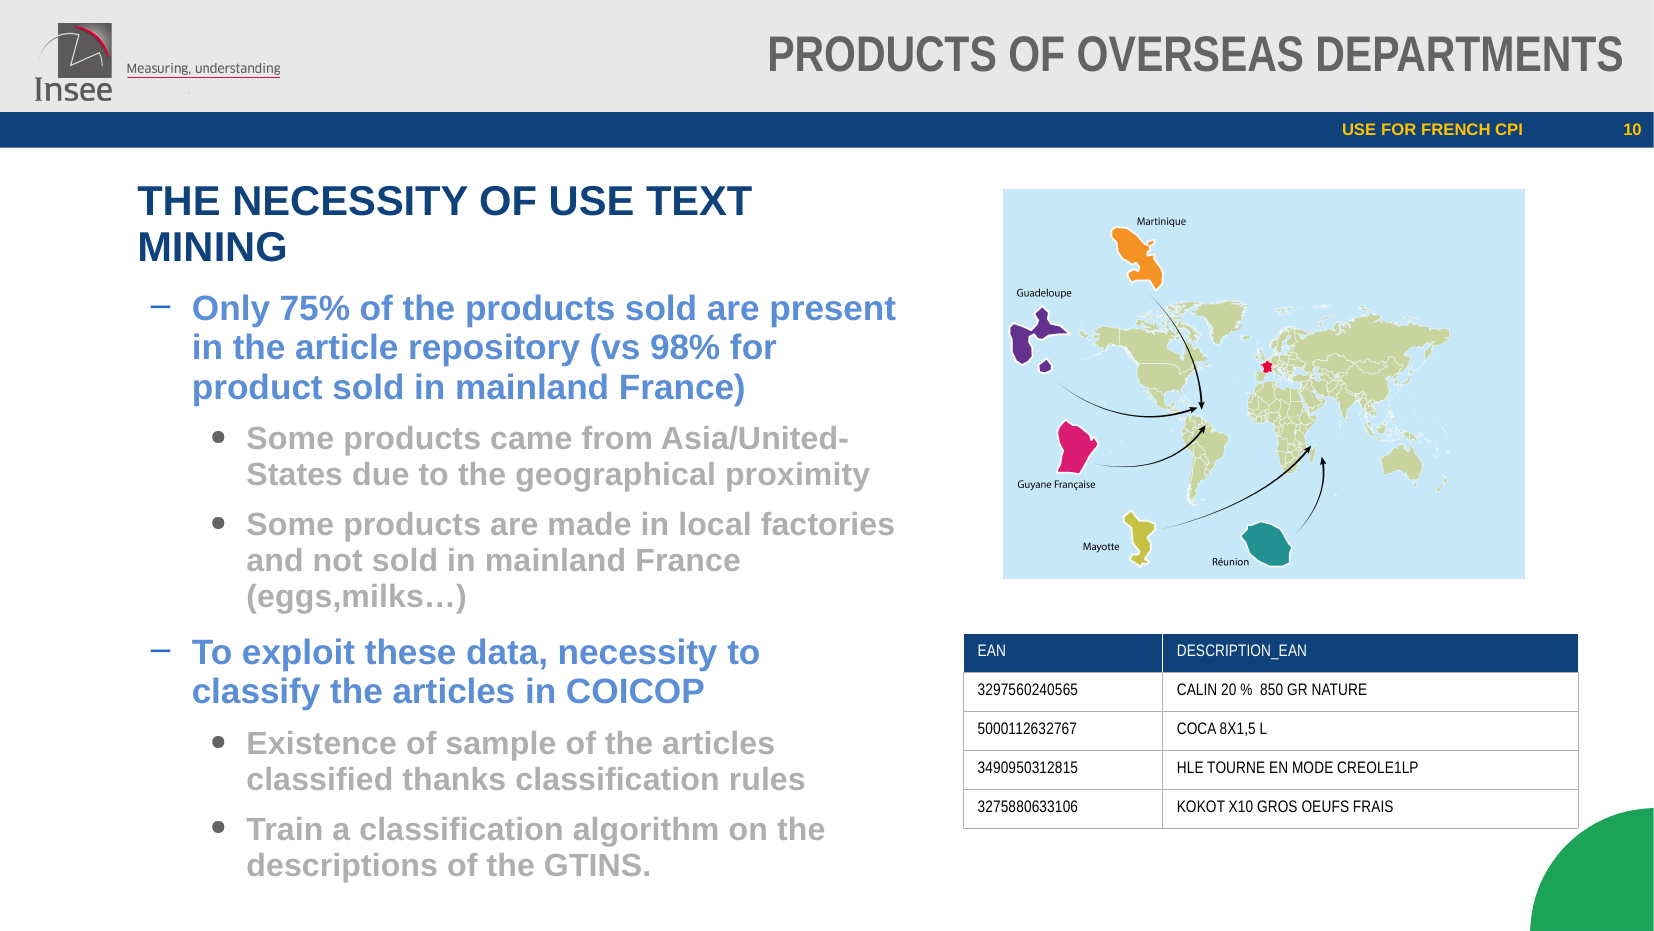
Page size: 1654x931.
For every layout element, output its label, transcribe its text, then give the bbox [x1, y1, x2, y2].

table_cell KOKOT X10 GROS OEUFS FRAIS [1163, 790, 1578, 828]
picture [35, 23, 265, 101]
table_header EAN [964, 634, 1162, 672]
table_header DESCRIPTION_EAN [1163, 634, 1578, 672]
table_cell COCA 8X1,5 L [1163, 712, 1578, 750]
table_cell CALIN 20 % 850 GR NATURE [1163, 673, 1578, 711]
picture [1530, 808, 1654, 931]
list The necessity of use text mining Only 75% of the products sold are present in the article repository (vs 98% for product sold in mainland France) Some products came from Asia/United-States due to the geographical proximity Some products are made in local factories and not sold in mainland France (eggs,milks…) To exploit these data, necessity to classify the articles in COICOP Existence of sample of the articles classified thanks classification rules Train a classification algorithm on the descriptions of the GTINS. [82, 177, 898, 898]
table_cell HLE TOURNE EN MODE CREOLE1LP [1163, 751, 1578, 789]
table_cell 3275880633106 [964, 790, 1162, 828]
title Products of overseas departments [265, 0, 1625, 107]
table_cell 3297560240565 [964, 673, 1162, 711]
picture [1003, 189, 1525, 579]
table_cell 3490950312815 [964, 751, 1162, 789]
table_cell 5000112632767 [964, 712, 1162, 750]
